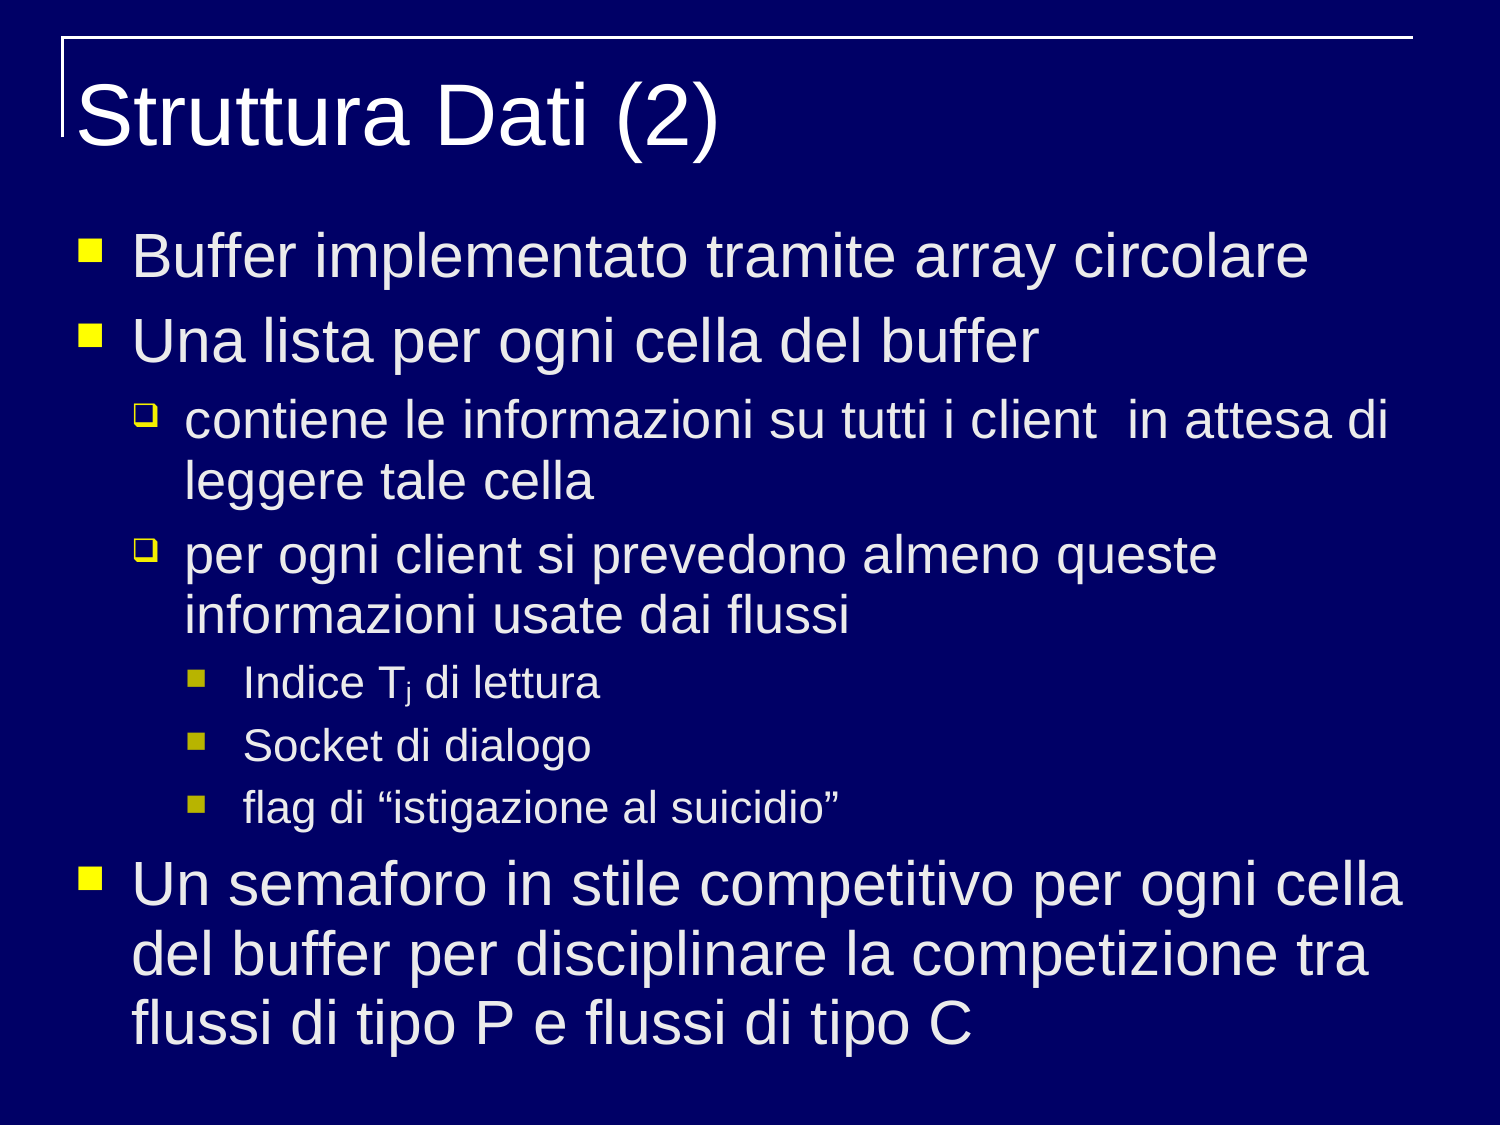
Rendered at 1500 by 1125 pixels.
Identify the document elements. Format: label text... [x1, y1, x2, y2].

list Buffer implementato tramite array circolare Una lista per ogni cella del buffer contiene le informazioni su tutti i client in attesa di leggere tale cella per ogni client si prevedono almeno queste informazioni usate dai flussi Indice Tj di lettura Socket di dialogo flag di “istigazione al suicidio” Un semaforo in stile competitivo per ogni cella del buffer per disciplinare la competizione tra flussi di tipo P e flussi di tipo C [75, 221, 1426, 1074]
title Struttura Dati (2) [75, 52, 1426, 178]
